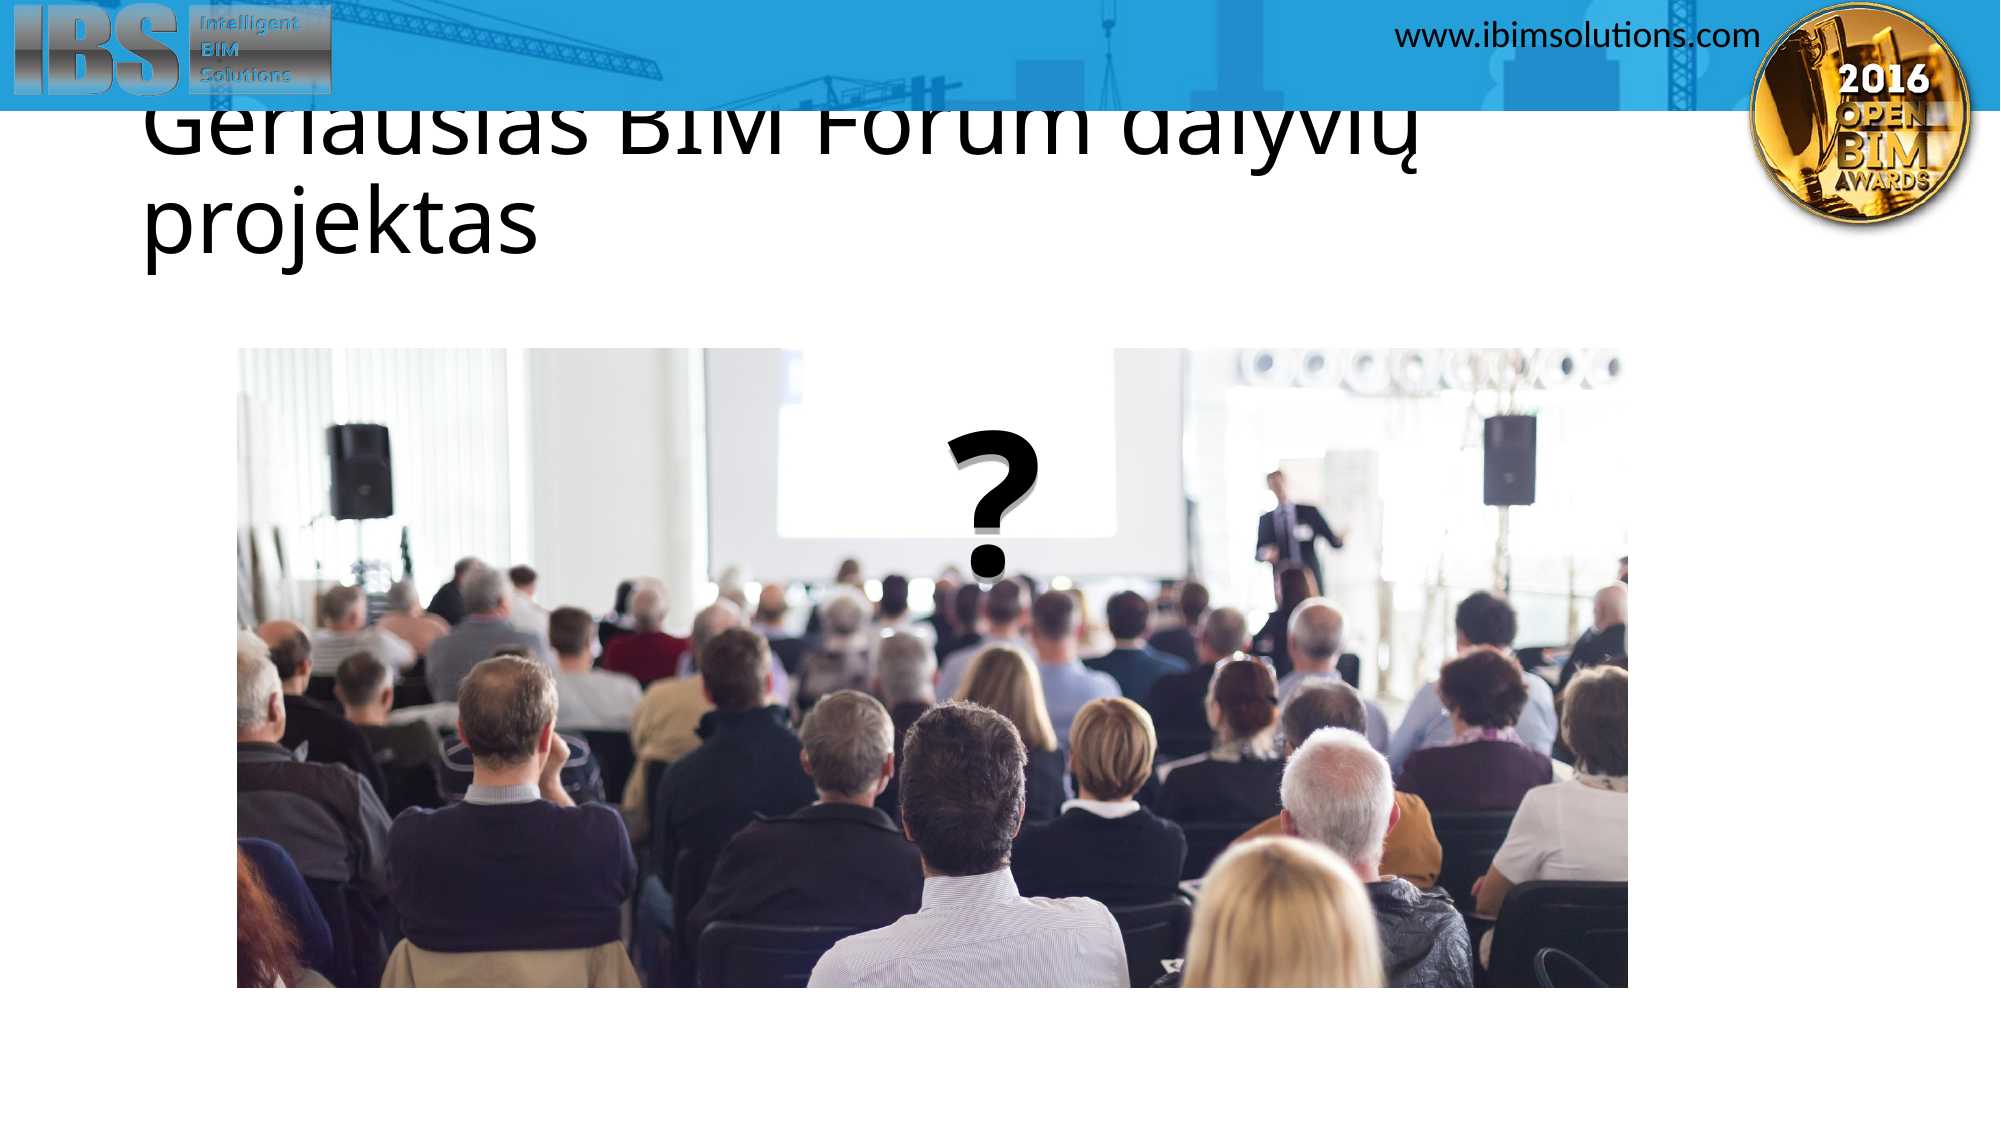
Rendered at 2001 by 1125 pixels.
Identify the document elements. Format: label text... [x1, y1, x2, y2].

text_box ? [932, 394, 1104, 613]
title Geriausias BIM Forum dalyvių projektas [125, 111, 1851, 283]
picture [1671, 0, 2000, 238]
picture [0, 0, 1668, 111]
text_box www.ibimsolutions.com [1379, 2, 1796, 66]
picture [237, 348, 1628, 988]
